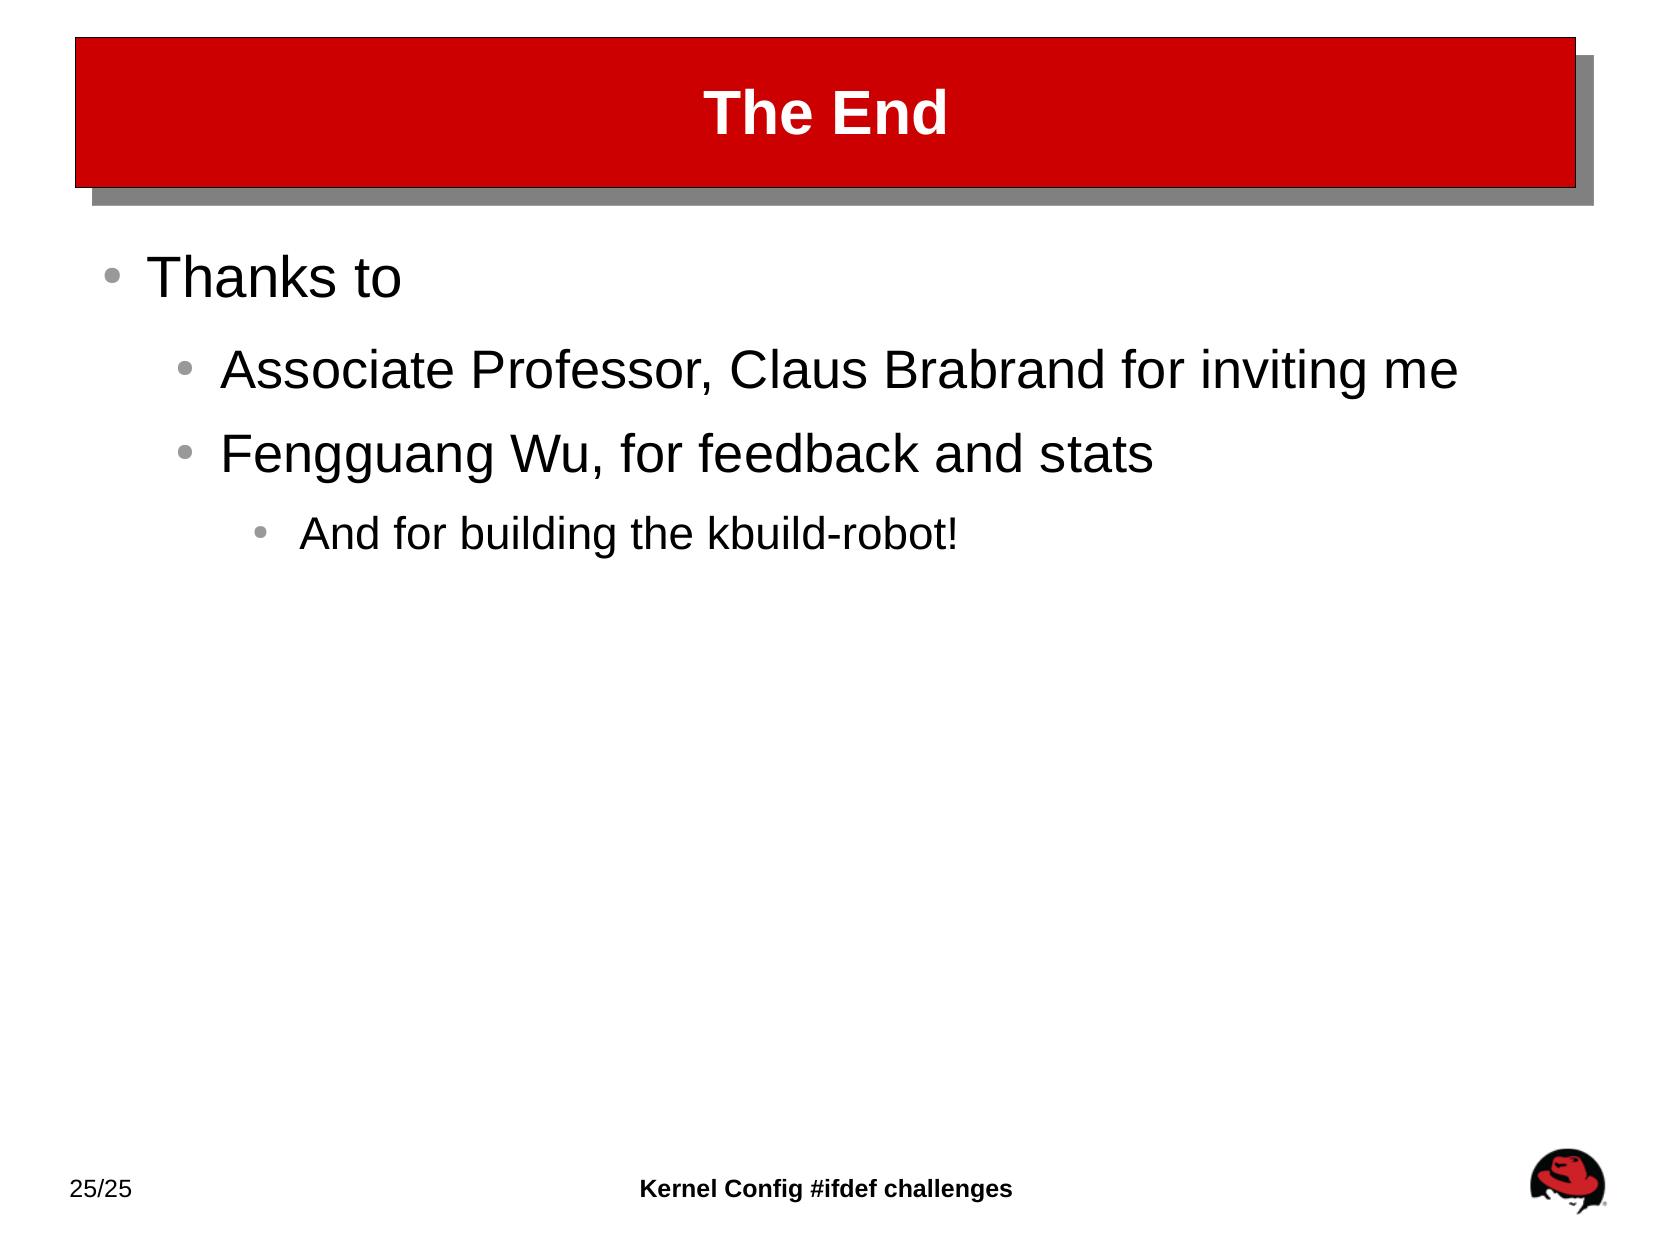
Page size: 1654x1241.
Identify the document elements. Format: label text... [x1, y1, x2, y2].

list Thanks to Associate Professor, Claus Brabrand for inviting me Fengguang Wu, for feedback and stats And for building the kbuild-robot! [86, 244, 1576, 1039]
picture [1529, 1146, 1613, 1224]
title The End [82, 37, 1571, 188]
